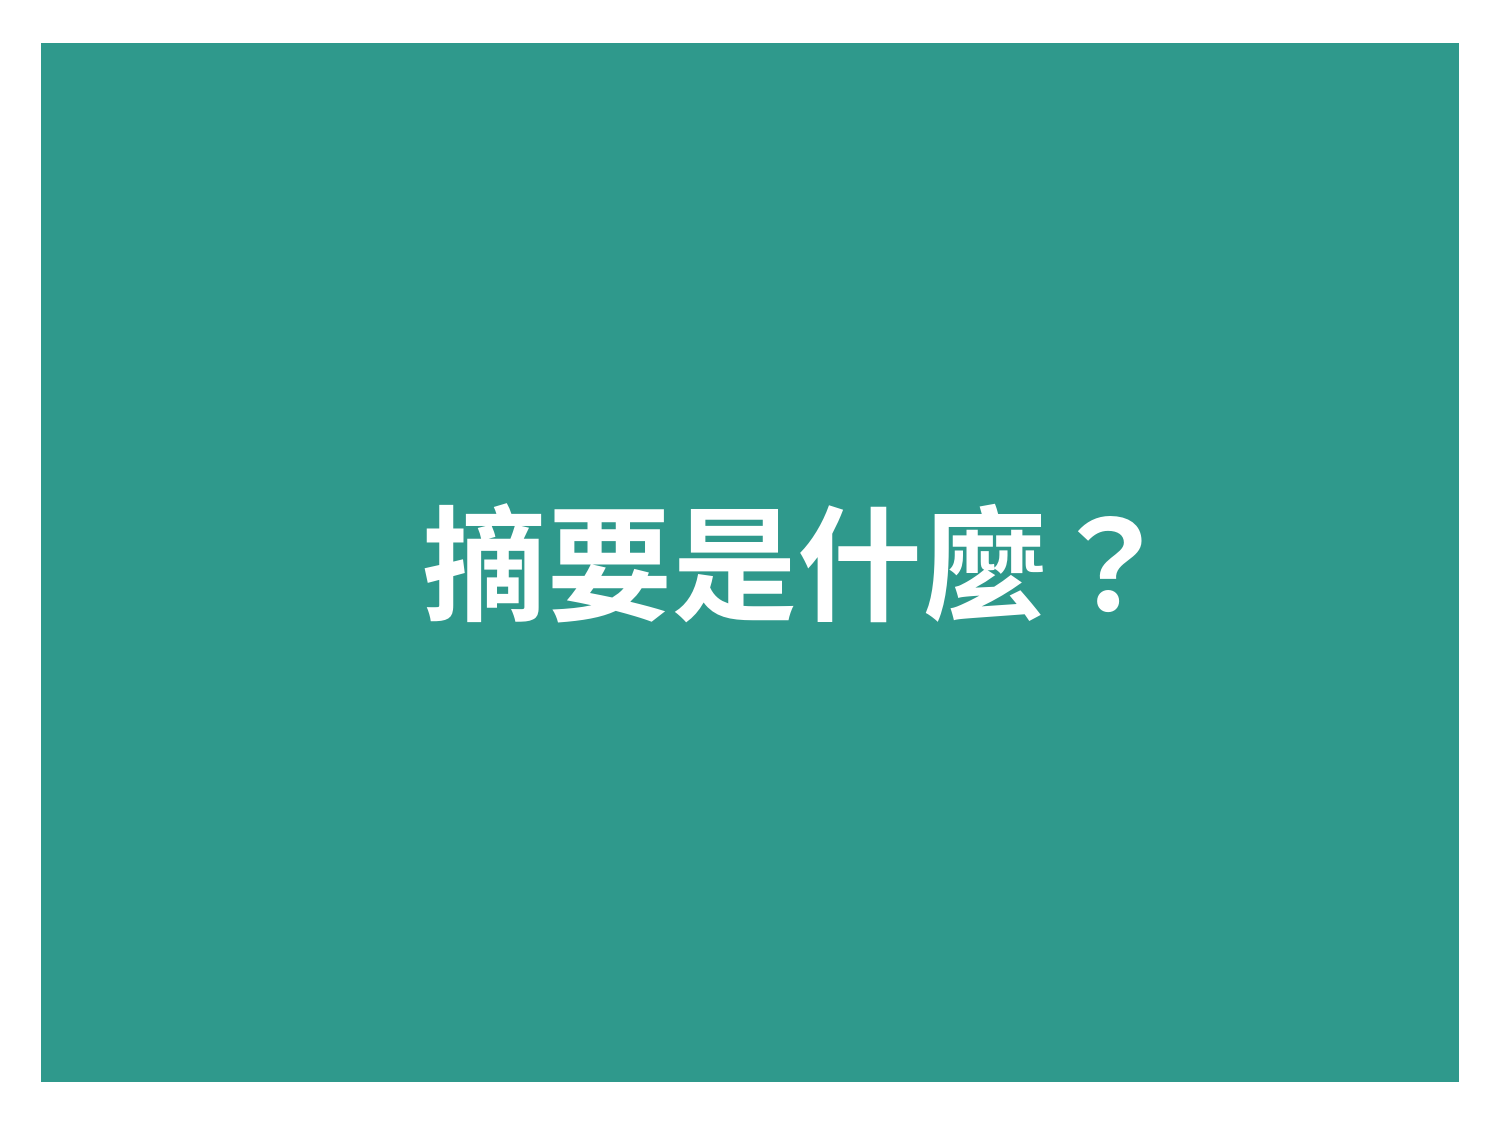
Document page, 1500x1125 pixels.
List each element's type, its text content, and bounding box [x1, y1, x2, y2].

text_box 摘要是什麼？ [312, 479, 1282, 646]
text_box [41, 43, 1459, 1082]
